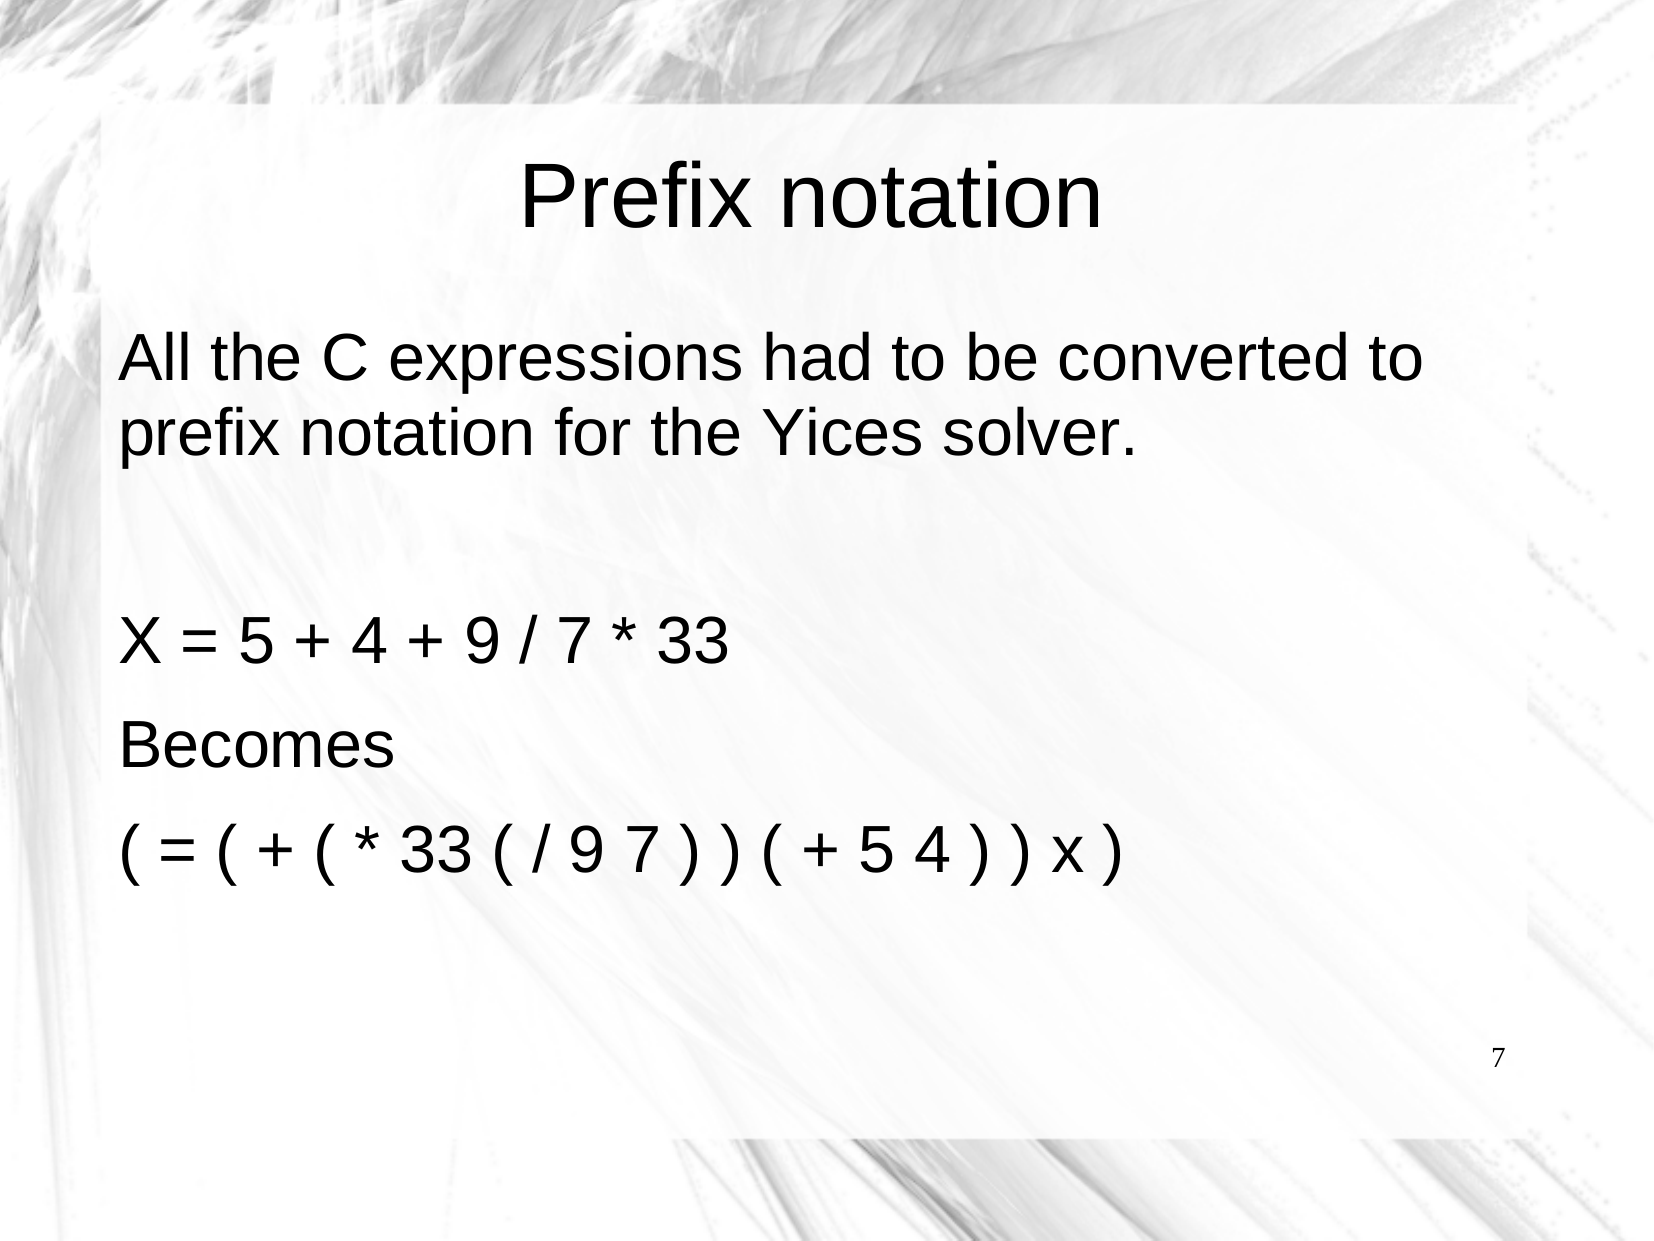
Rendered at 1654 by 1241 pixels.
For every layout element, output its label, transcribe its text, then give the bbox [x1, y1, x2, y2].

title Prefix notation [118, 112, 1506, 281]
list All the C expressions had to be converted to prefix notation for the Yices solver. X = 5 + 4 + 9 / 7 * 33 Becomes ( = ( + ( * 33 ( / 9 7 ) ) ( + 5 4 ) ) x ) [118, 319, 1571, 1096]
picture [0, 0, 1654, 1241]
